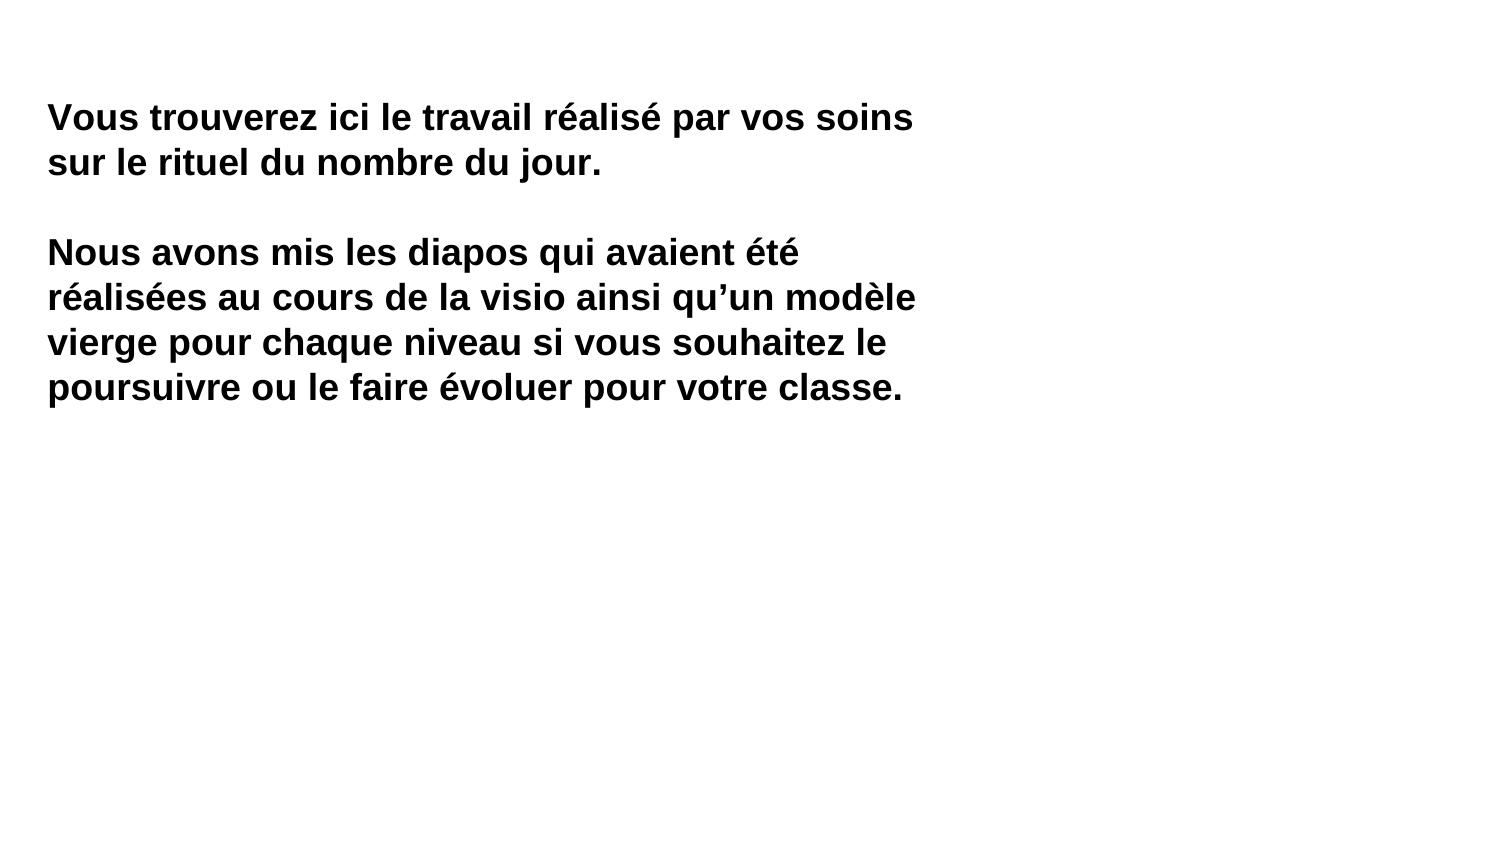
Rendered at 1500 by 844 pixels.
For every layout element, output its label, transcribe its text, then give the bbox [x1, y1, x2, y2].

text_box Vous trouverez ici le travail réalisé par vos soins sur le rituel du nombre du jour. Nous avons mis les diapos qui avaient été réalisées au cours de la visio ainsi qu’un modèle vierge pour chaque niveau si vous souhaitez le poursuivre ou le faire évoluer pour votre classe. [32, 78, 949, 427]
